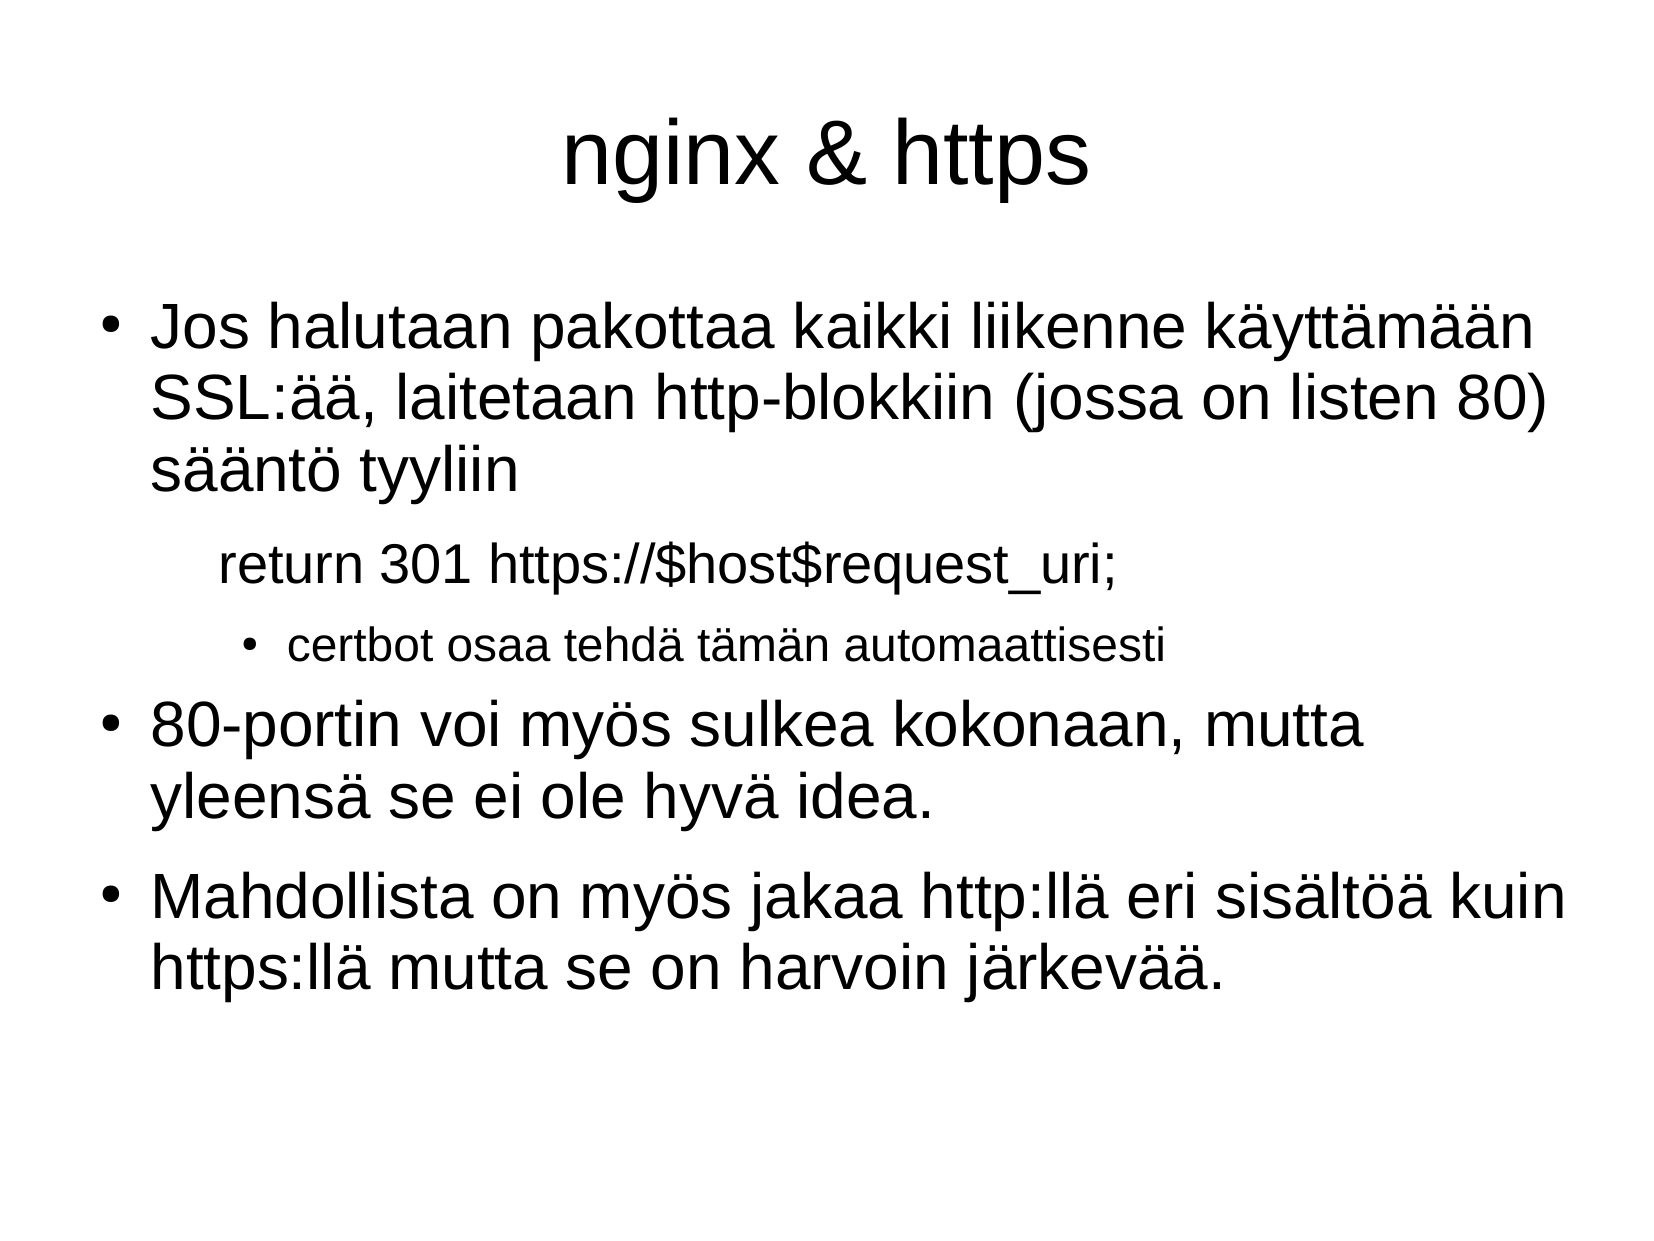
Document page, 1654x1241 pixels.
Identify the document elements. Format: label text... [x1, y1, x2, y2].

list Jos halutaan pakottaa kaikki liikenne käyttämään SSL:ää, laitetaan http-blokkiin (jossa on listen 80) sääntö tyyliin return 301 https://$host$request_uri; certbot osaa tehdä tämän automaattisesti 80-portin voi myös sulkea kokonaan, mutta yleensä se ei ole hyvä idea. Mahdollista on myös jakaa http:llä eri sisältöä kuin https:llä mutta se on harvoin järkevää. [82, 290, 1571, 1010]
title nginx & https [82, 49, 1571, 257]
